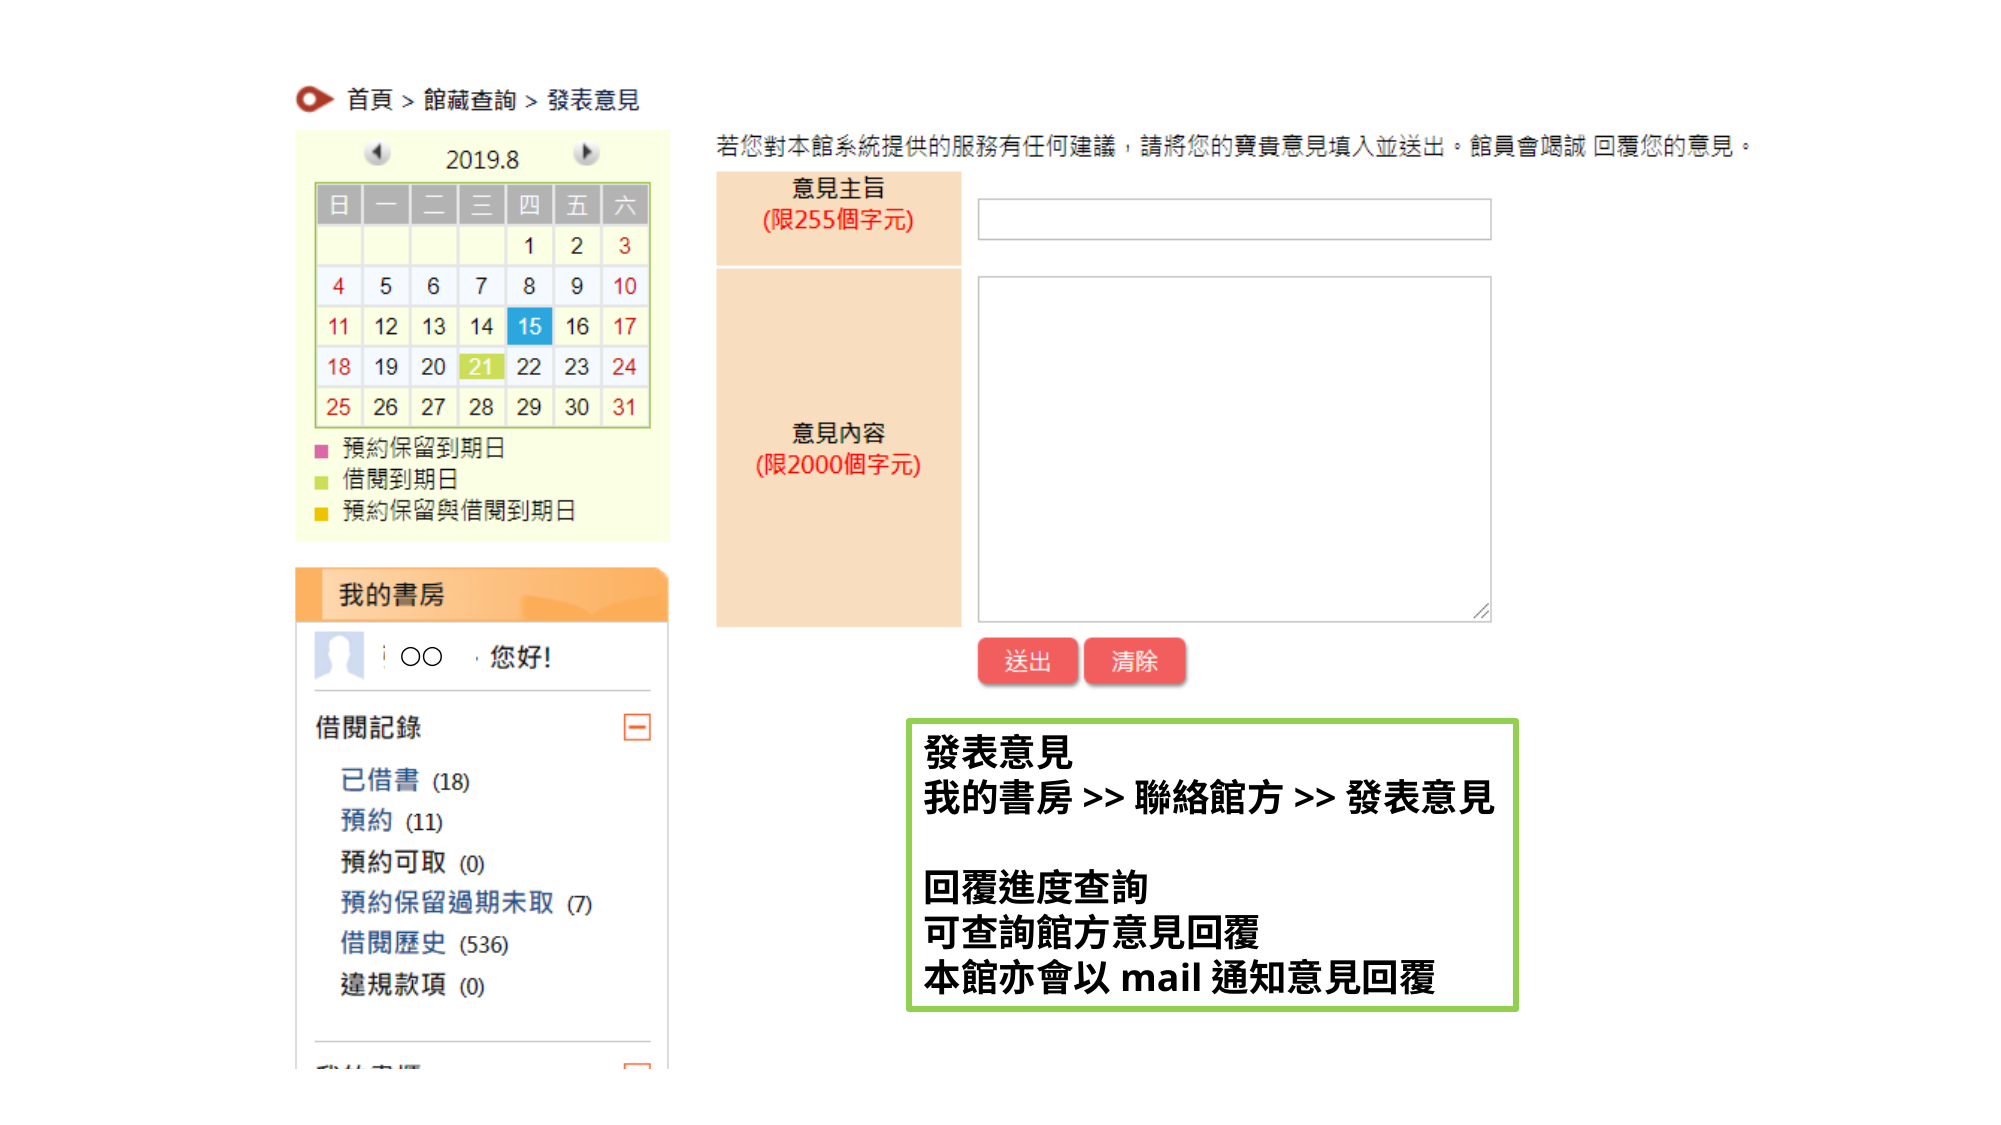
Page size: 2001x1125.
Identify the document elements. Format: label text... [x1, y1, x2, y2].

text_box 發表意見 我的書房>>聯絡館方>>發表意見 回覆進度查詢 可查詢館方意見回覆 本館亦會以mail通知意見回覆 [908, 721, 1517, 1010]
text_box ○○ [384, 631, 477, 677]
picture [259, 85, 1954, 1069]
